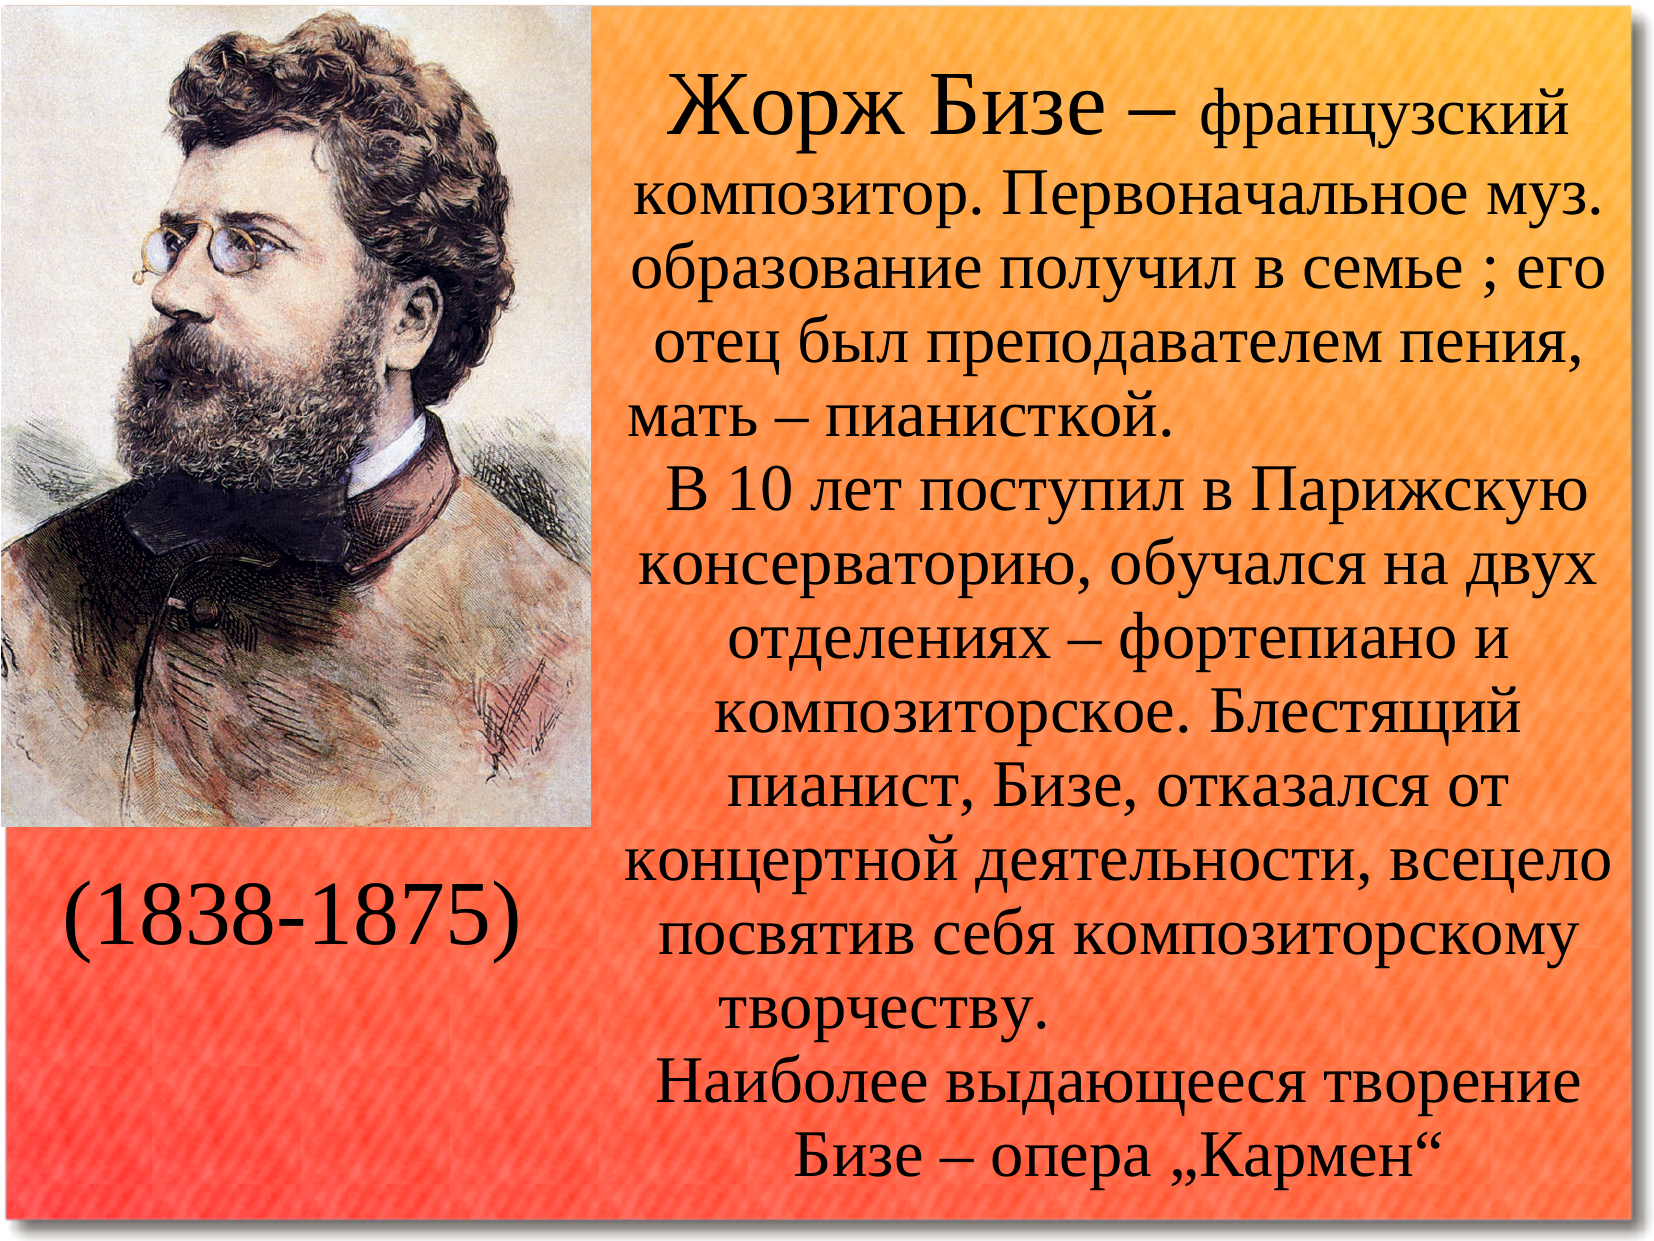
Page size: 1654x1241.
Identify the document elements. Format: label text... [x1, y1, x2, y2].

title (1838-1875) [0, 708, 586, 1119]
picture [0, 0, 1654, 1241]
title Жорж Бизе – французский композитор. Первоначальное муз. образование получил в семье ; его отец был преподавателем пения, мать – пианисткой. В 10 лет поступил в Парижскую консерваторию, обучался на двух отделениях – фортепиано и композиторское. Блестящий пианист, Бизе, отказался от концертной деятельности, всецело посвятив себя композиторскому творчеству. Наиболее выдающееся творение Бизе – опера „Кармен“ [620, 33, 1619, 1211]
